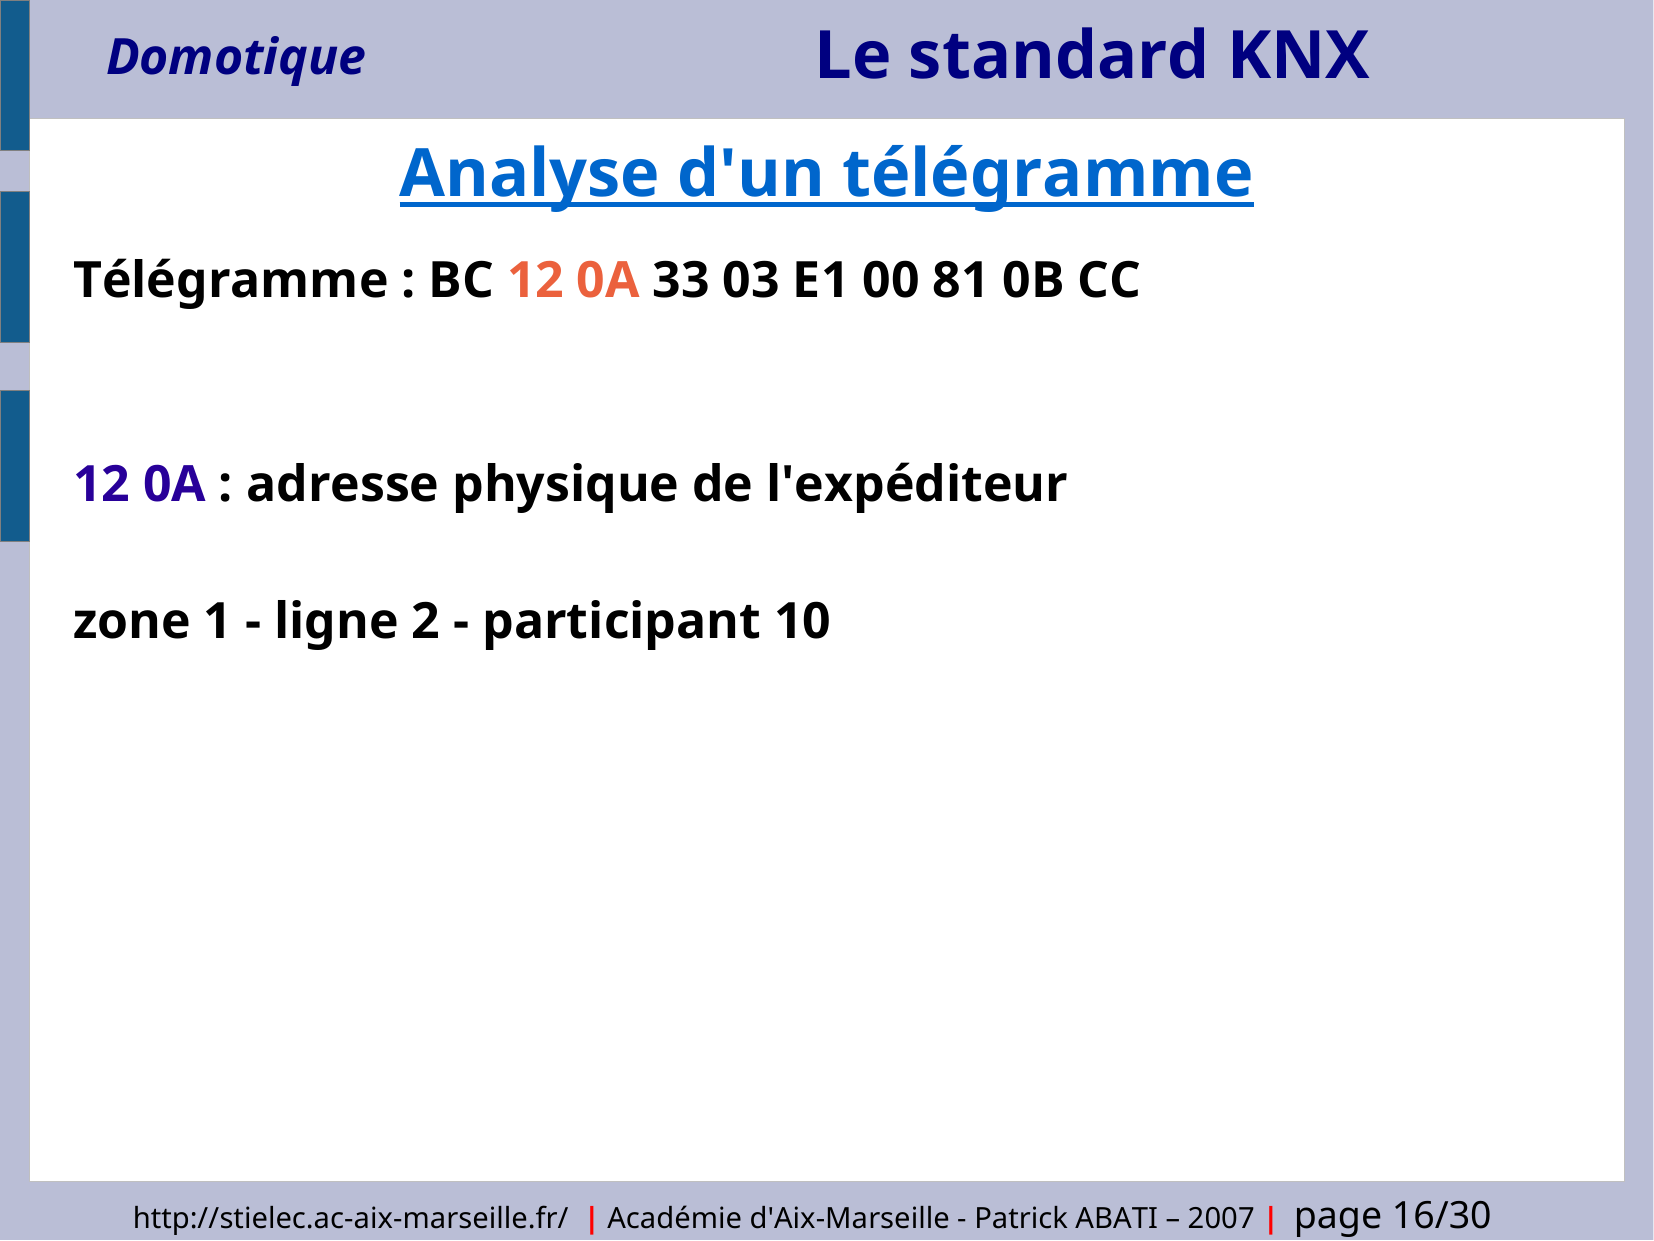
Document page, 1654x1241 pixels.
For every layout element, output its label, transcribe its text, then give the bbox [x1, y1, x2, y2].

text_box Télégramme : BC 12 0A 33 03 E1 00 81 0B CC 12 0A : adresse physique de l'expéditeur zone 1 - ligne 2 - participant 10 [58, 236, 1595, 613]
text_box Analyse d'un télégramme [29, 118, 1625, 214]
